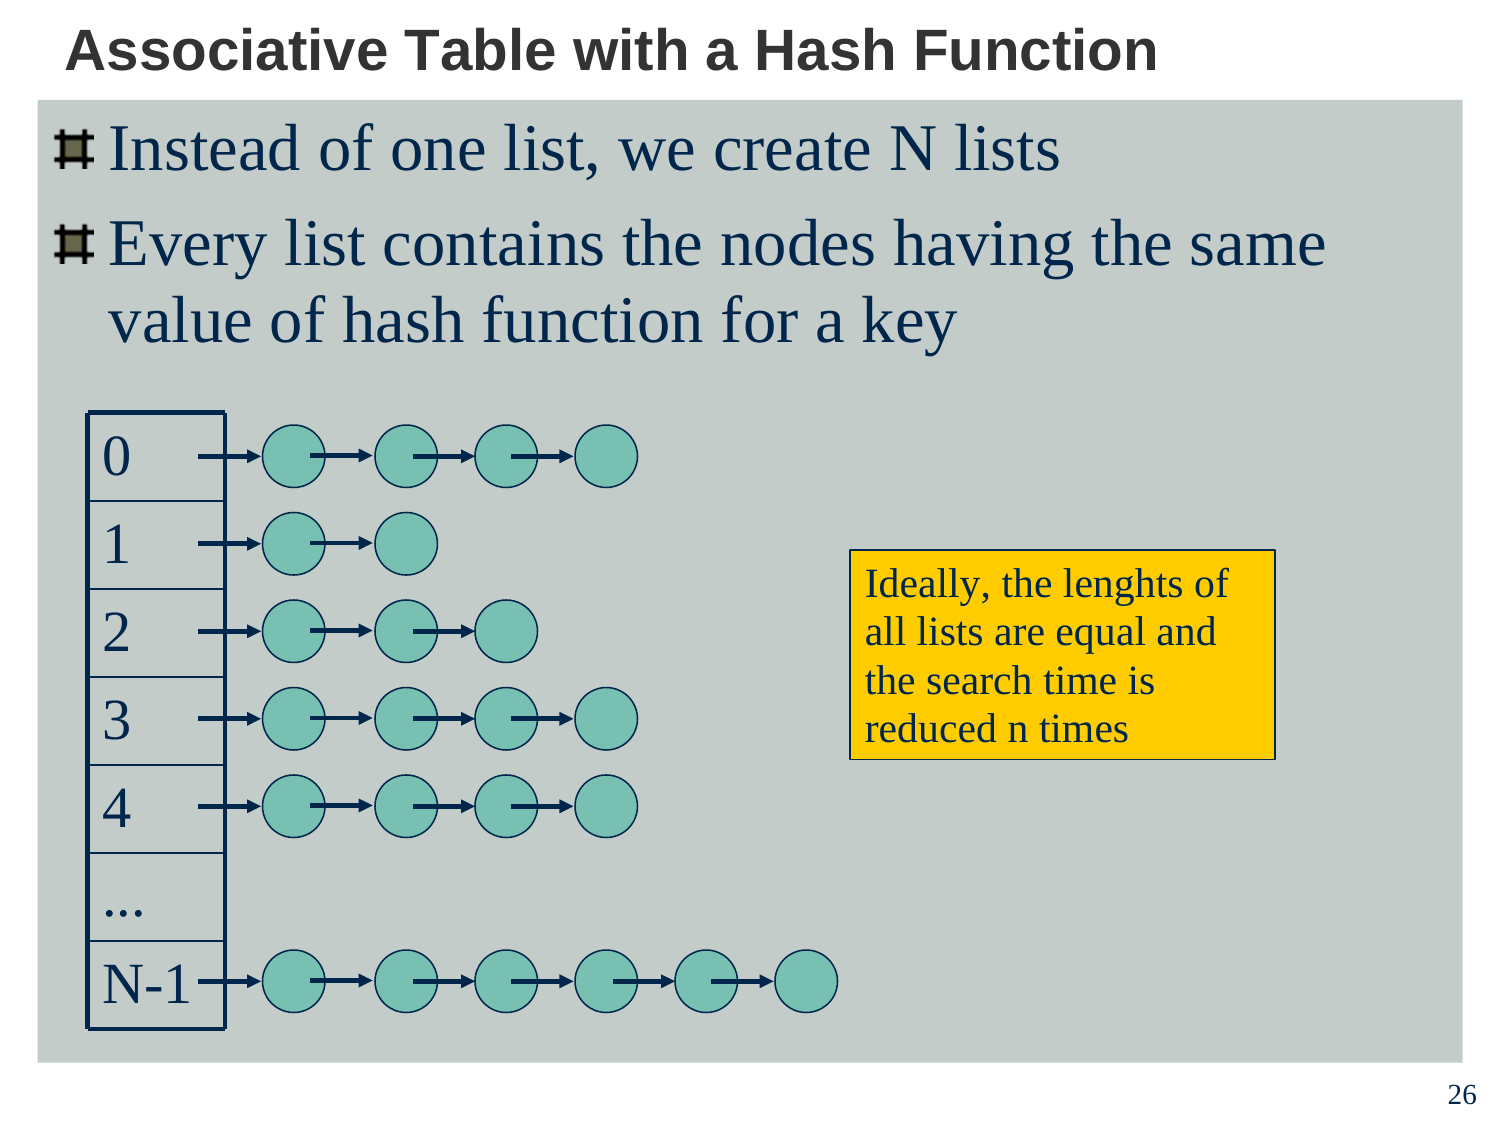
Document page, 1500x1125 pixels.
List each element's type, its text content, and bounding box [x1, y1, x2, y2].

text_box [475, 425, 538, 488]
list 1 [90, 502, 223, 588]
text_box [375, 950, 438, 1013]
list 3 [90, 678, 223, 764]
text_box [475, 600, 538, 663]
text_box [475, 774, 538, 838]
list N-1 [90, 942, 223, 1027]
text_box [774, 950, 838, 1013]
text_box [375, 512, 438, 576]
list 4 [90, 766, 223, 852]
text_box [375, 687, 438, 751]
title Associative Table with a Hash Function [50, 0, 1450, 91]
text_box [262, 600, 325, 663]
text_box [262, 687, 325, 751]
list 2 [90, 590, 223, 676]
text_box [375, 425, 438, 488]
text_box [475, 950, 538, 1013]
text_box [262, 512, 325, 576]
text_box [262, 425, 325, 488]
text_box [375, 600, 438, 663]
text_box Ideally, the lenghts of all lists are equal and the search time is reduced n times [849, 549, 1276, 761]
text_box [675, 950, 738, 1013]
text_box [375, 774, 438, 838]
text_box [575, 687, 638, 751]
text_box [475, 687, 538, 751]
text_box [575, 950, 638, 1013]
list Instead of one list, we create N lists Every list contains the nodes having the same value of hash function for a key [37, 99, 1463, 1063]
text_box [575, 774, 638, 838]
list 0 [90, 415, 223, 500]
text_box [262, 774, 325, 838]
text_box [262, 950, 325, 1013]
text_box [575, 425, 638, 488]
list ... [90, 854, 223, 940]
